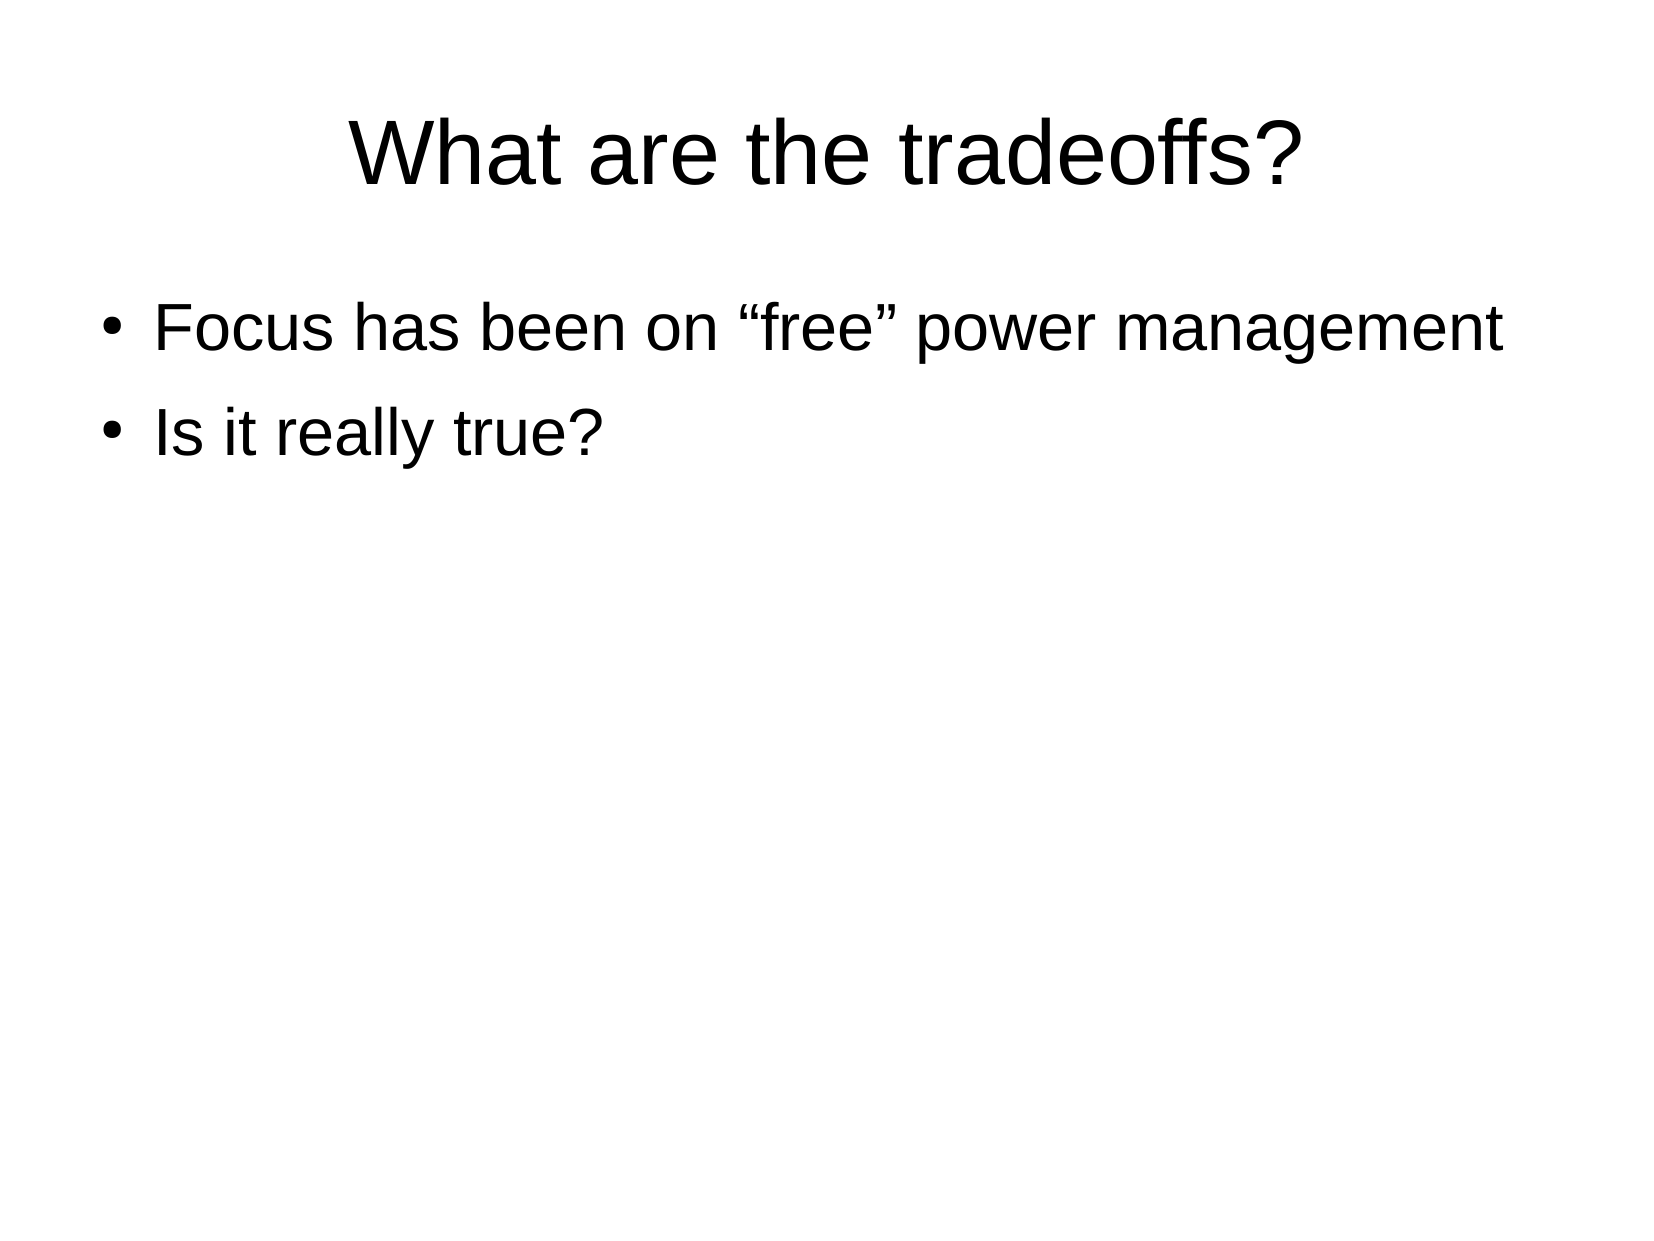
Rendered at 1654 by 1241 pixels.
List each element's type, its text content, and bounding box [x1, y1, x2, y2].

title What are the tradeoffs? [82, 49, 1571, 257]
list Focus has been on “free” power management Is it really true? [82, 290, 1571, 1109]
